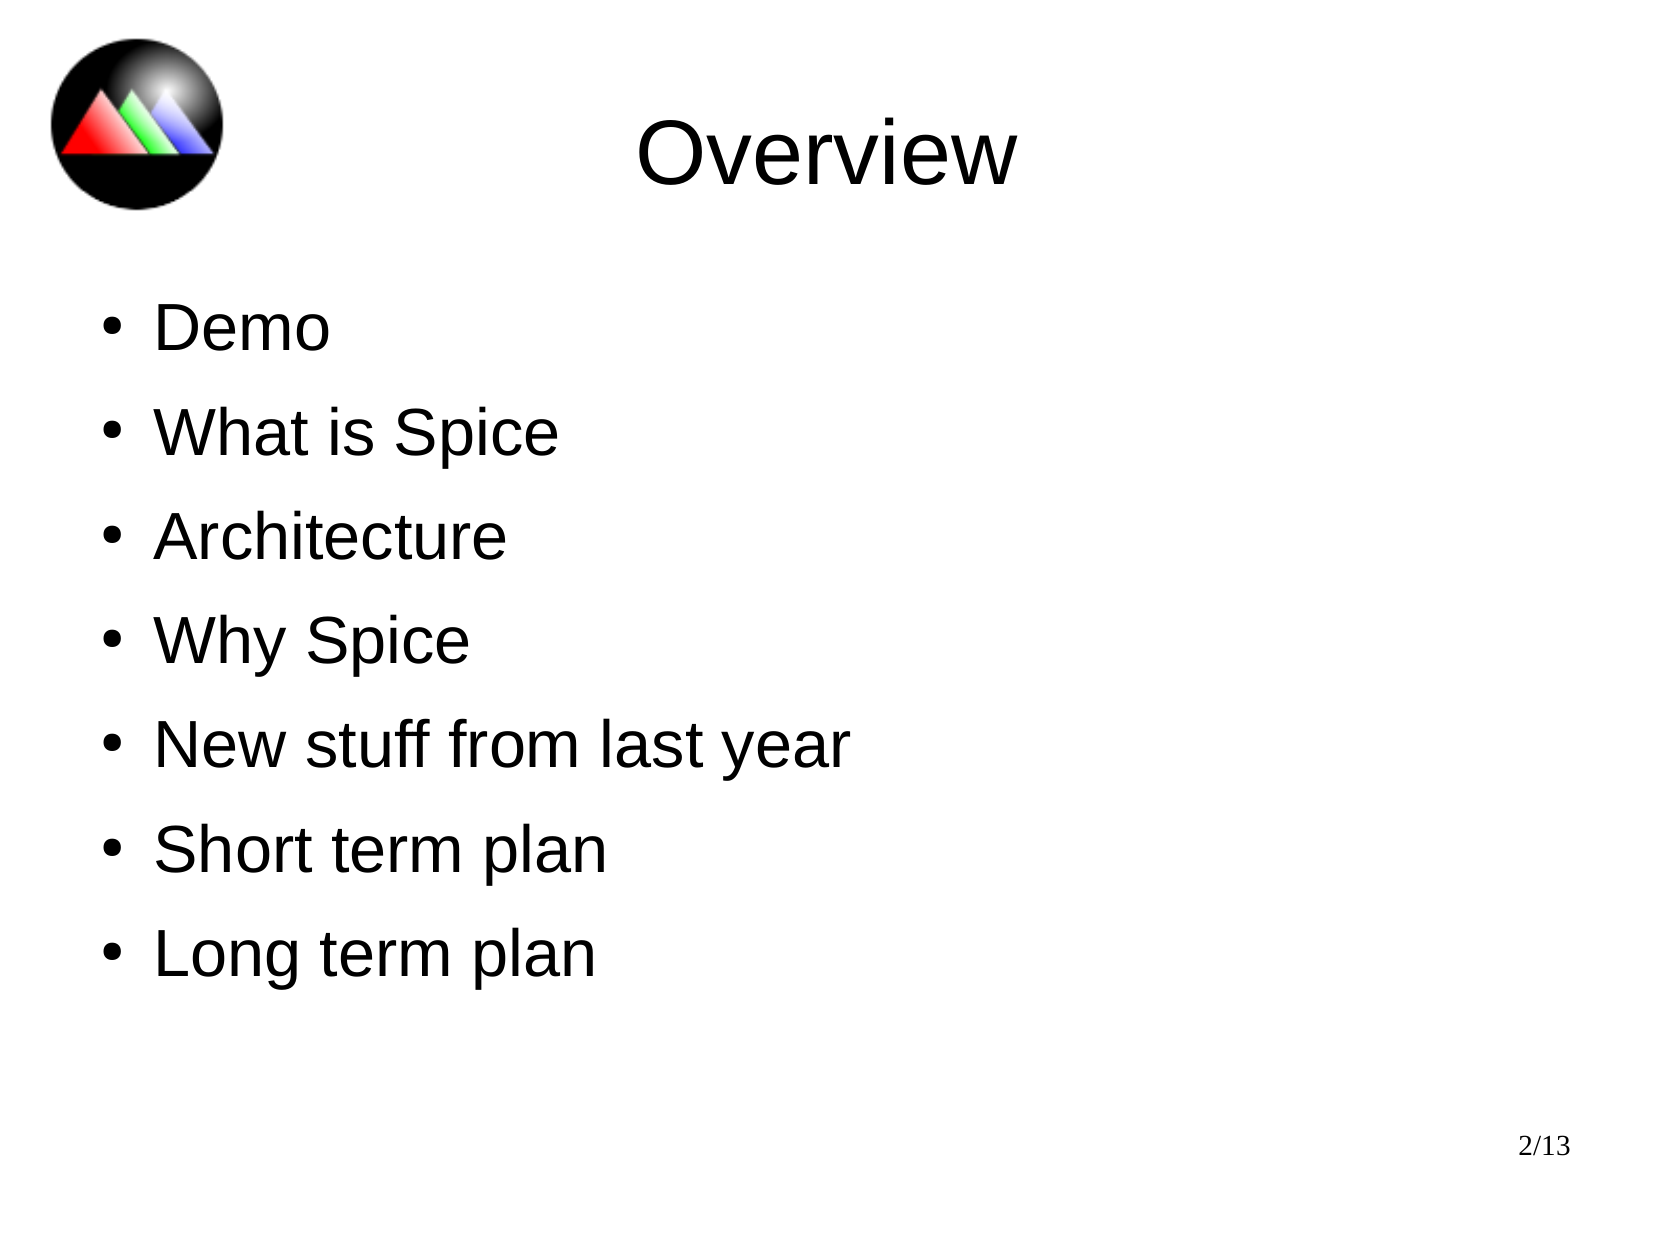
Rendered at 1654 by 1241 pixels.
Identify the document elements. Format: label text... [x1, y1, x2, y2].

picture [37, 25, 238, 225]
list Demo What is Spice Architecture Why Spice New stuff from last year Short term plan Long term plan [82, 290, 1571, 1109]
title Overview [82, 49, 1571, 257]
